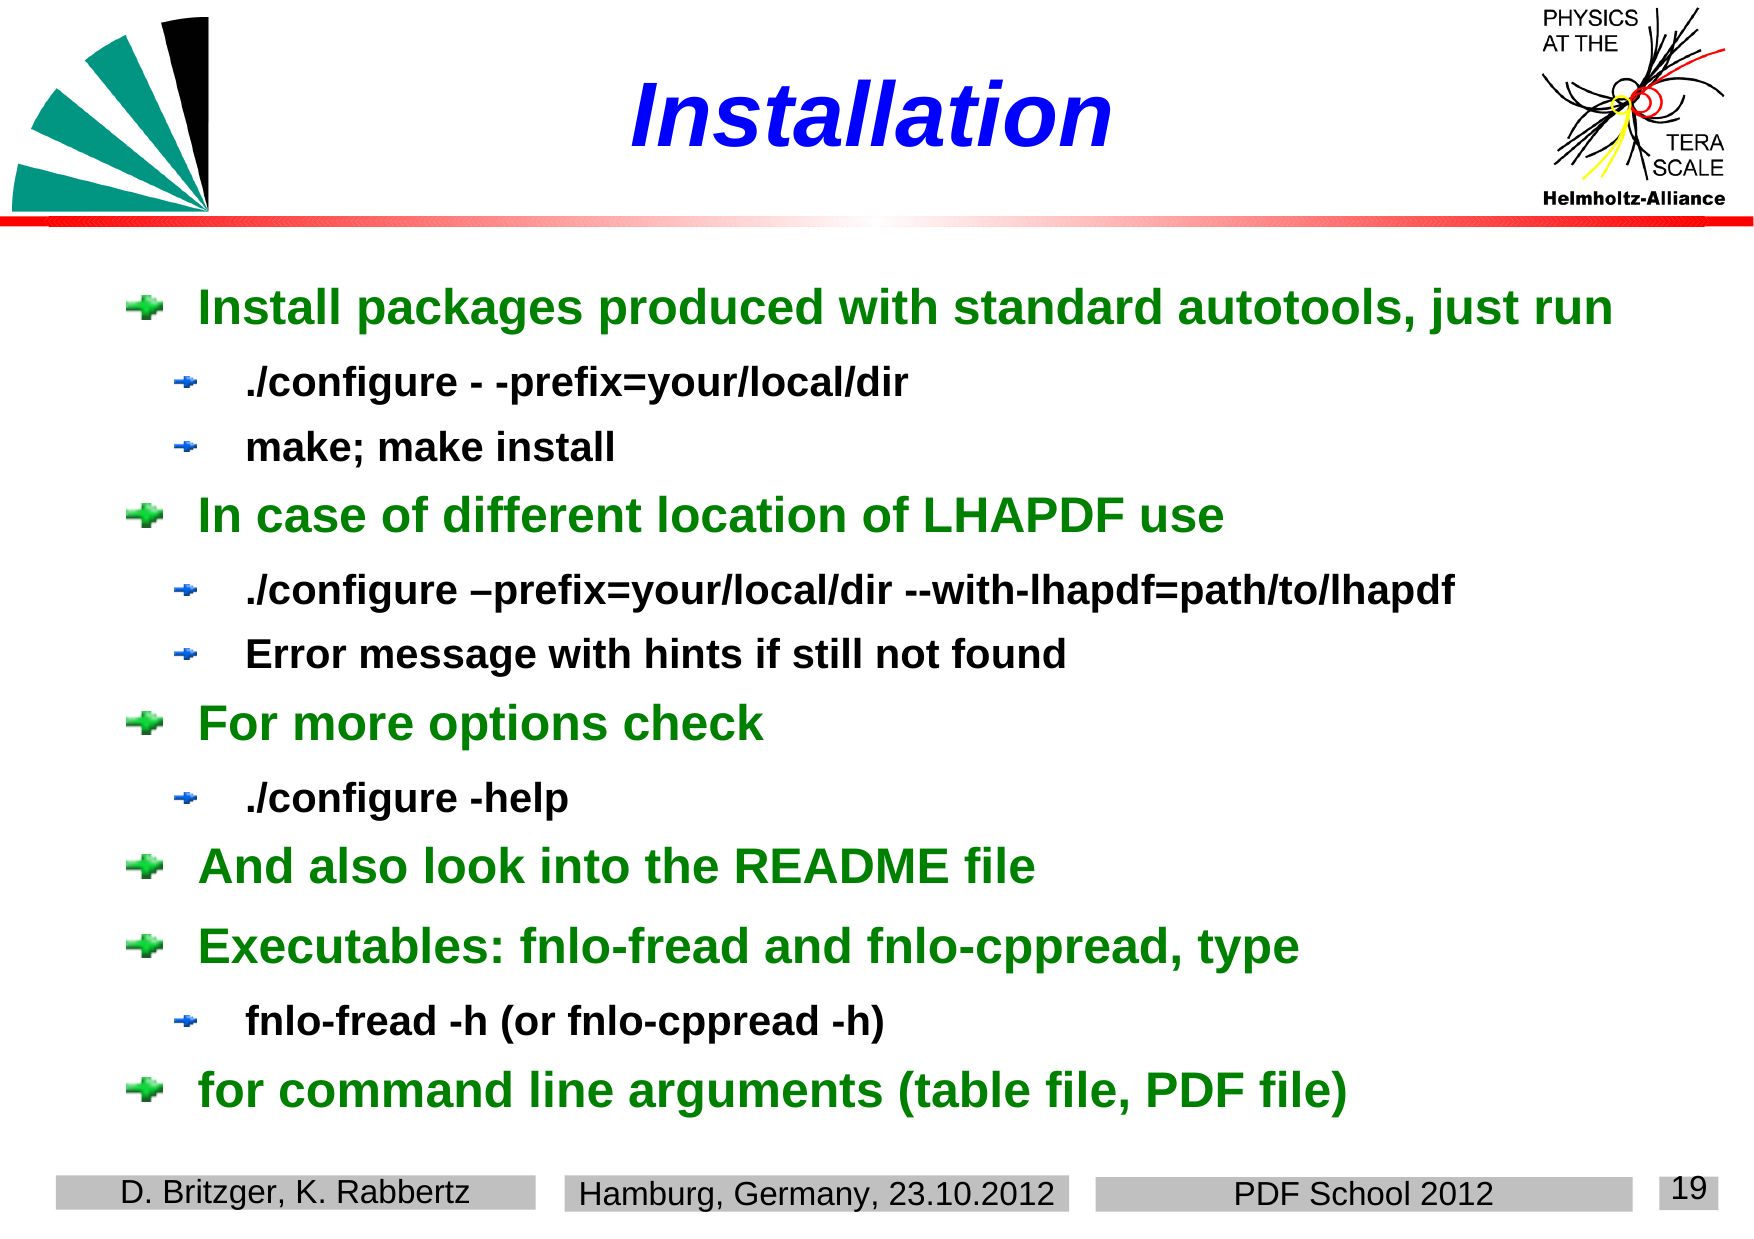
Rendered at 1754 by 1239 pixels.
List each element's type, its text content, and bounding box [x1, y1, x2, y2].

picture [1524, 0, 1742, 216]
picture [12, 17, 209, 214]
list Install packages produced with standard autotools, just run ./configure - -prefix=your/local/dir make; make install In case of different location of LHAPDF use ./configure –prefix=your/local/dir --with-lhapdf=path/to/lhapdf Error message with hints if still not found For more options check ./configure -help And also look into the README file Executables: fnlo-fread and fnlo-cppread, type fnlo-fread -h (or fnlo-cppread -h) for command line arguments (table file, PDF file) [67, 279, 1693, 1118]
title Installation [282, 21, 1566, 183]
